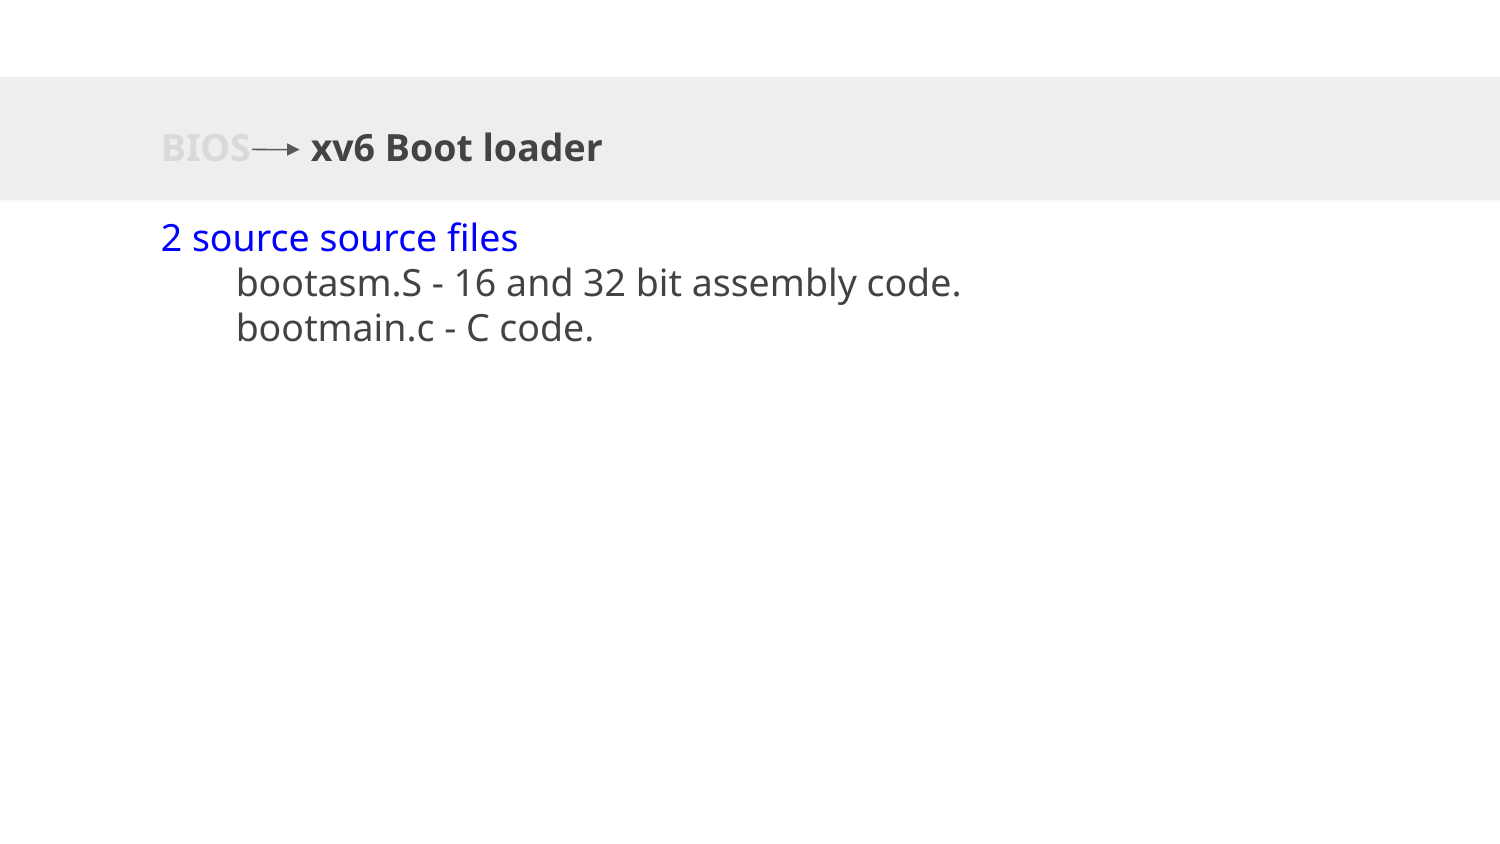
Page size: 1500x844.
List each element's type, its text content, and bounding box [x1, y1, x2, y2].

text_box BIOS xv6 Boot loader 2 source source files bootasm.S - 16 and 32 bit assembly code. bootmain.c - C code. [145, 109, 1458, 844]
text_box [0, 77, 1500, 201]
